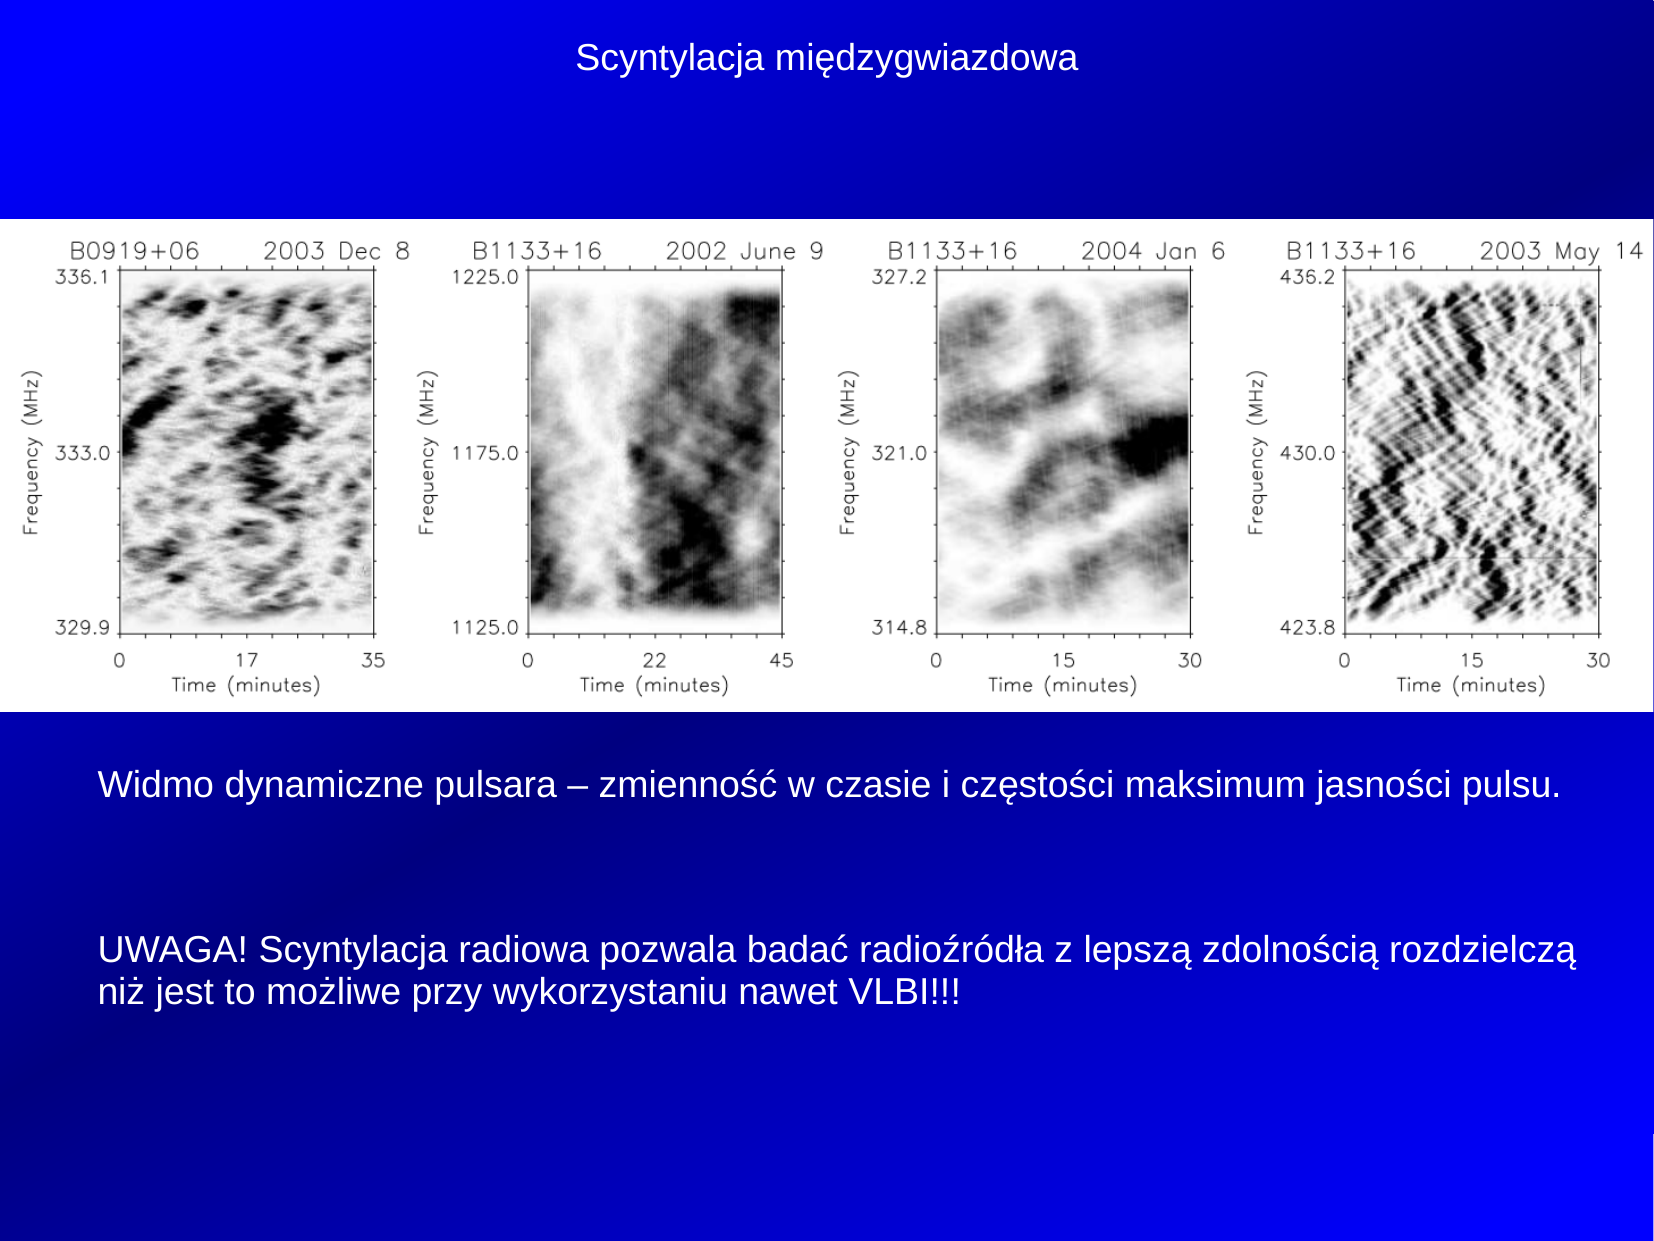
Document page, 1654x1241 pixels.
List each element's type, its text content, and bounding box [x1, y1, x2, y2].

text_box UWAGA! Scyntylacja radiowa pozwala badać radioźródła z lepszą zdolnością rozdzielczą niż jest to możliwe przy wykorzystaniu nawet VLBI!!! [82, 921, 1592, 1021]
picture [0, 219, 1654, 712]
text_box Widmo dynamiczne pulsara – zmienność w czasie i częstości maksimum jasności pulsu. [82, 755, 1577, 813]
text_box Scyntylacja międzygwiazdowa [560, 29, 1094, 87]
